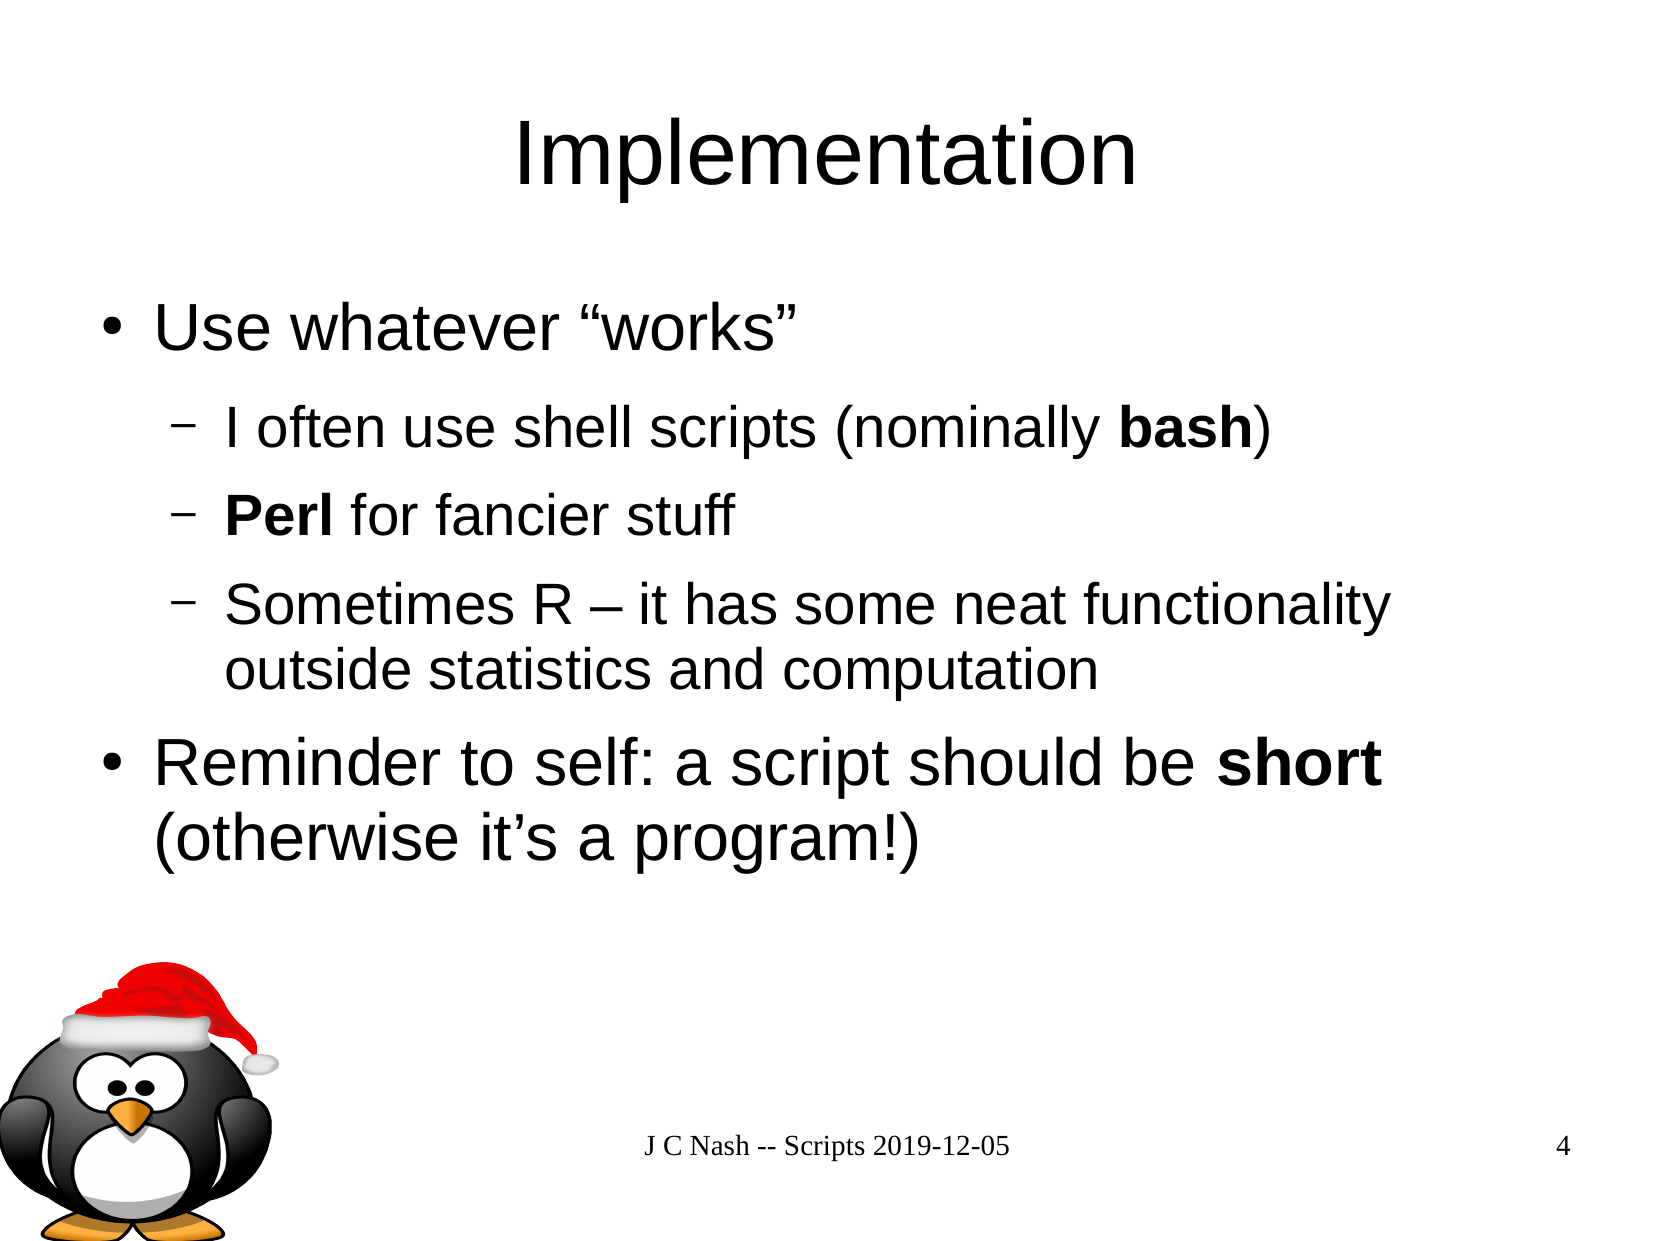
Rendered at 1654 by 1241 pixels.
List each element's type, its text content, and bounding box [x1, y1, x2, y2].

title Implementation [82, 49, 1571, 257]
picture [0, 962, 279, 1241]
list Use whatever “works” I often use shell scripts (nominally bash) Perl for fancier stuff Sometimes R – it has some neat functionality outside statistics and computation Reminder to self: a script should be short (otherwise it’s a program!) [82, 290, 1571, 1010]
